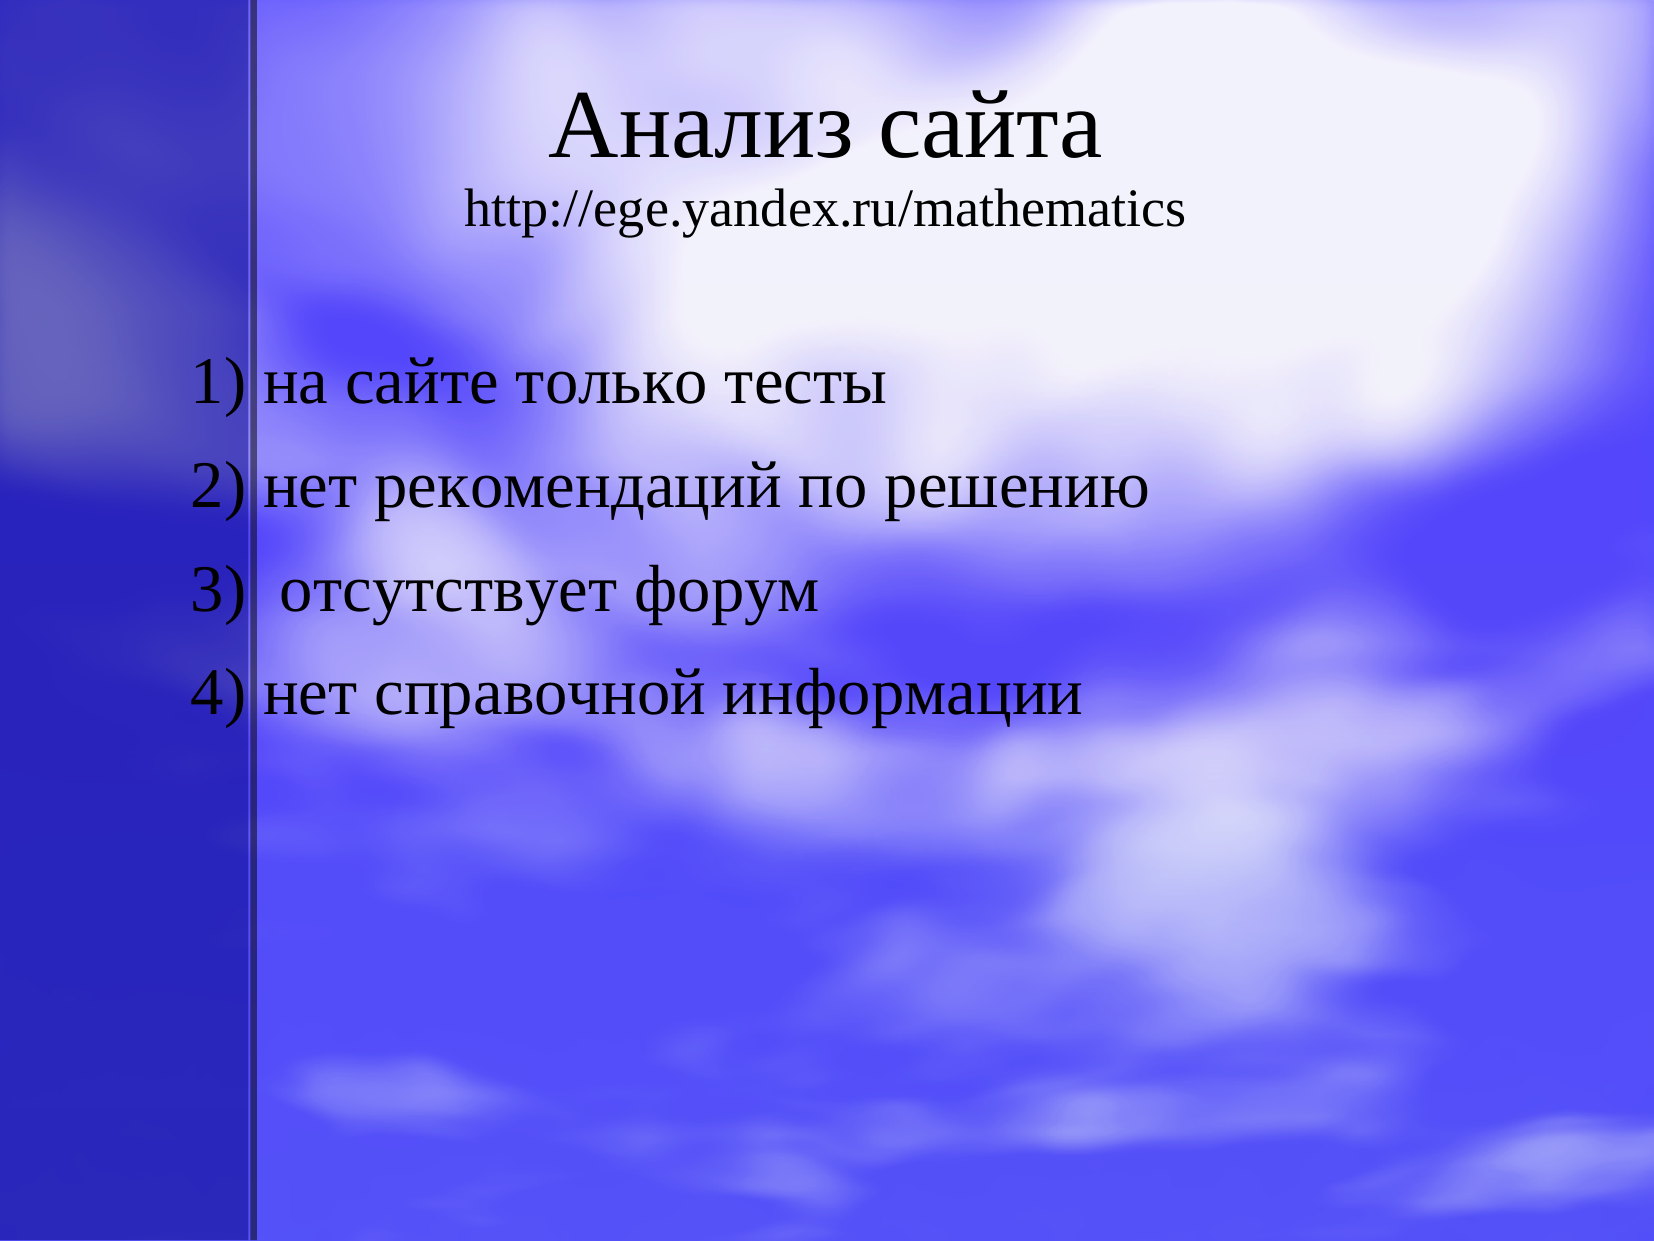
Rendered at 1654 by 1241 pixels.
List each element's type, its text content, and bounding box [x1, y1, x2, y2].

title Анализ сайта http://ege.yandex.ru/mathematics [119, 69, 1533, 344]
list 1) на сайте только тесты 2) нет рекомендаций по решению 3) отсутствует форум 4) нет справочной информации [119, 344, 1533, 1126]
